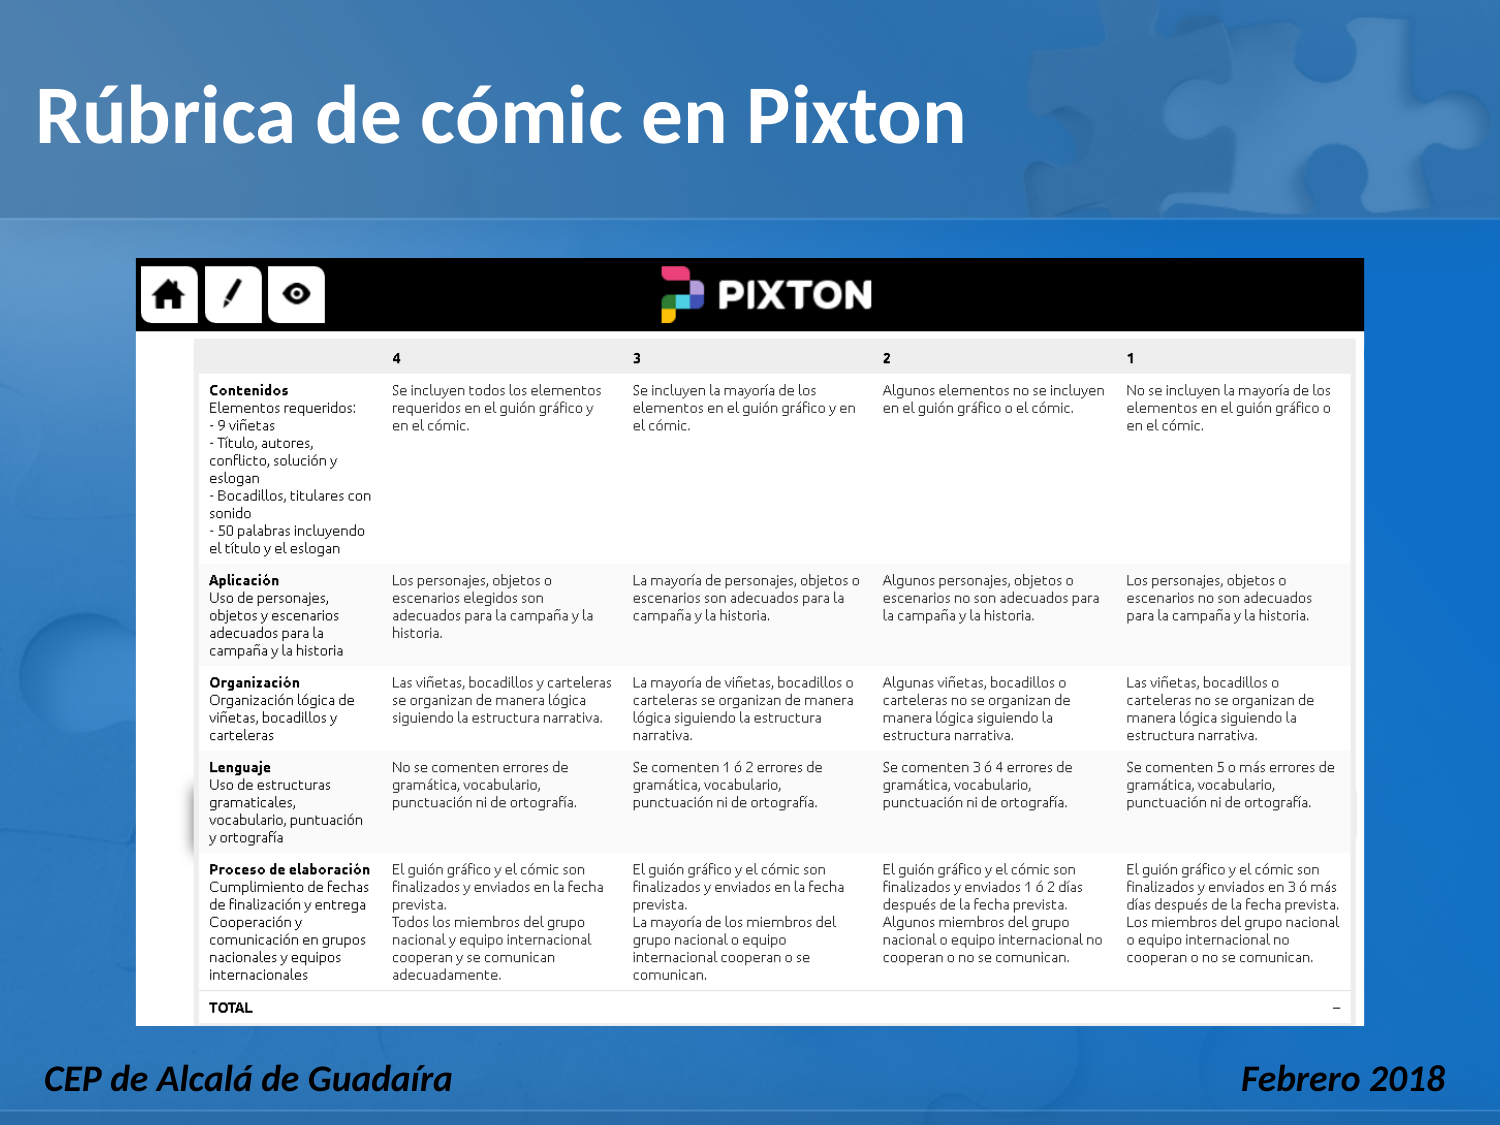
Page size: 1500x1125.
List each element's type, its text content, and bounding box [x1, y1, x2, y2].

title Rúbrica de cómic en Pixton [0, 44, 1500, 232]
text_box CEP de Alcalá de Guadaíra Febrero 2018 [29, 1046, 1489, 1107]
picture [0, 232, 1500, 1125]
